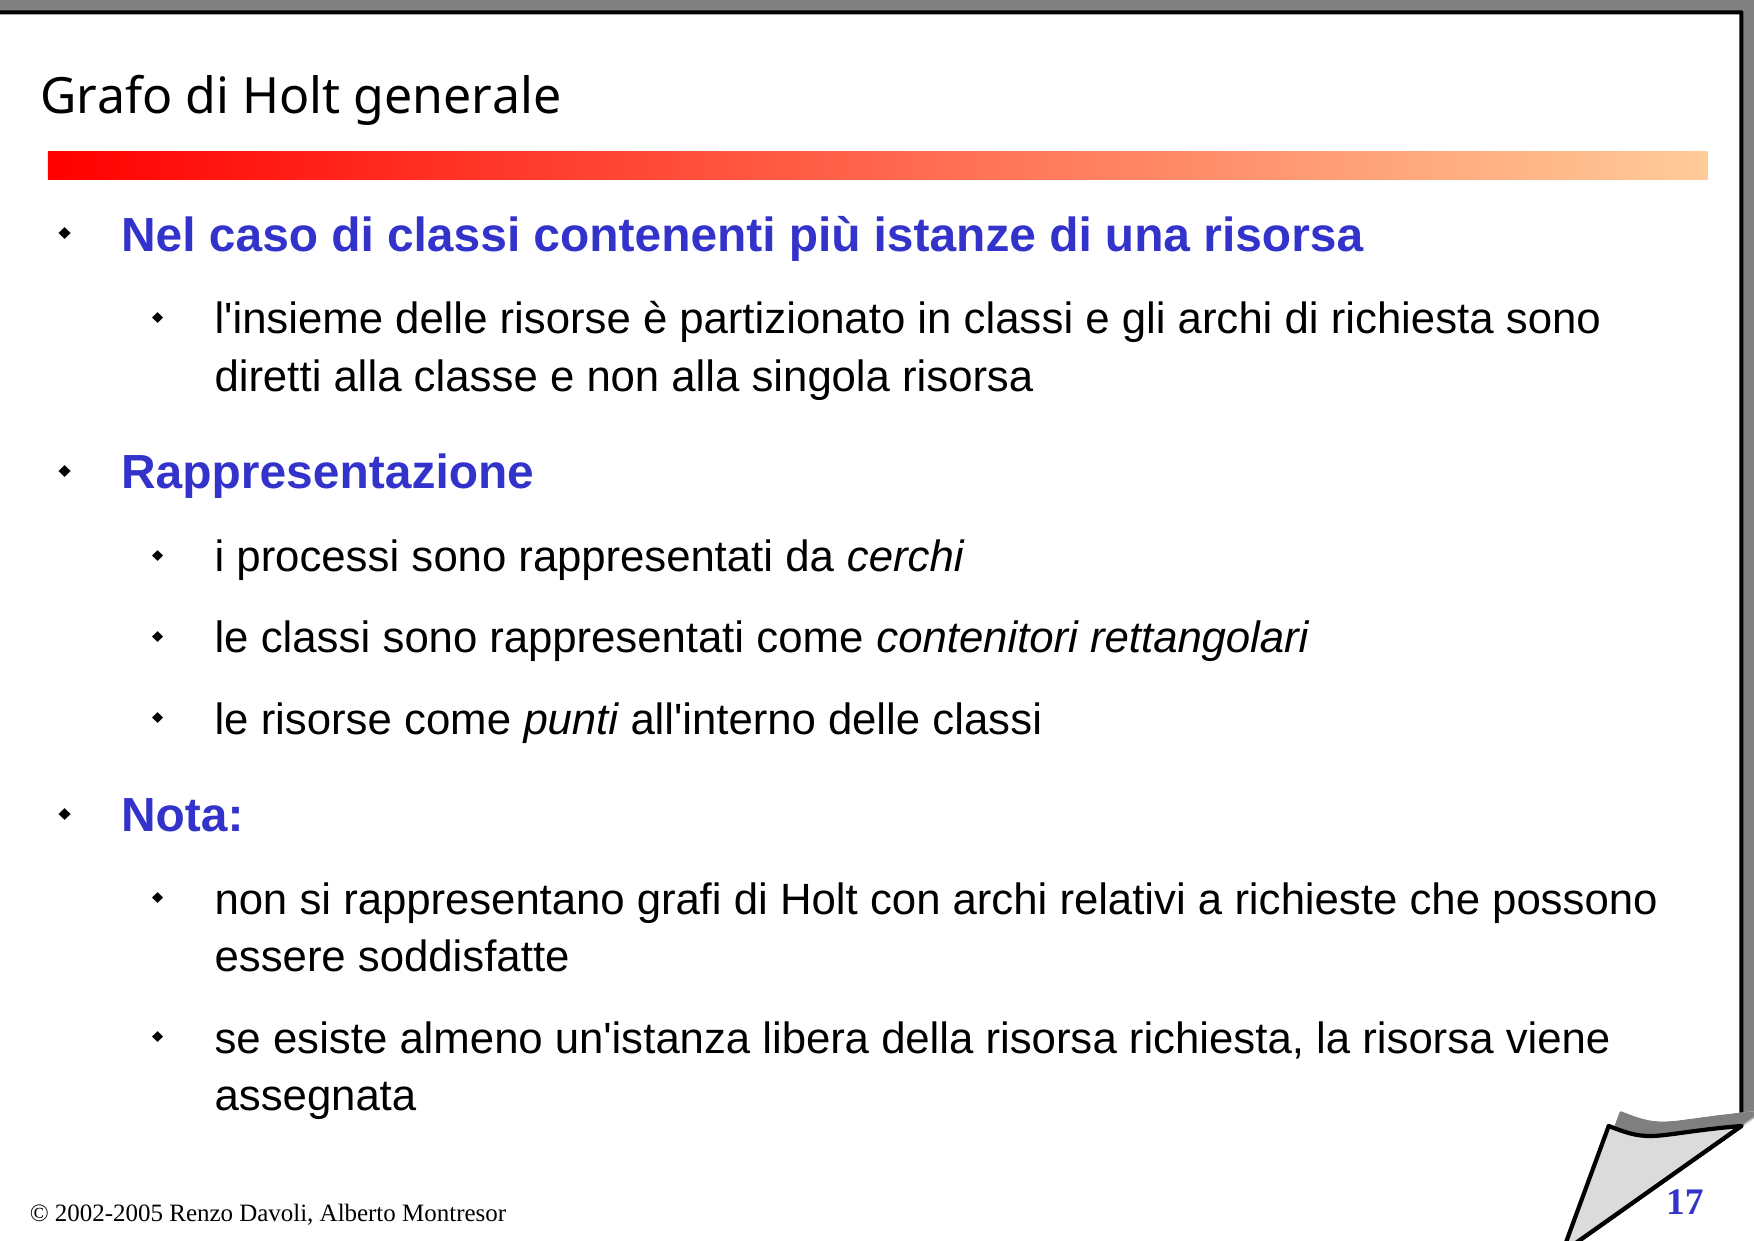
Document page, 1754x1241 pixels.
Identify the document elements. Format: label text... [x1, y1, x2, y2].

text_box q [750, 152, 754, 179]
title Grafo di Holt generale [40, 49, 1714, 144]
list Nel caso di classi contenenti più istanze di una risorsa l'insieme delle risorse è partizionato in classi e gli archi di richiesta sono diretti alla classe e non alla singola risorsa Rappresentazione i processi sono rappresentati da cerchi le classi sono rappresentati come contenitori rettangolari le risorse come punti all'interno delle classi Nota: non si rappresentano grafi di Holt con archi relativi a richieste che possono essere soddisfatte se esiste almeno un'istanza libera della risorsa richiesta, la risorsa viene assegnata [58, 206, 1696, 1213]
